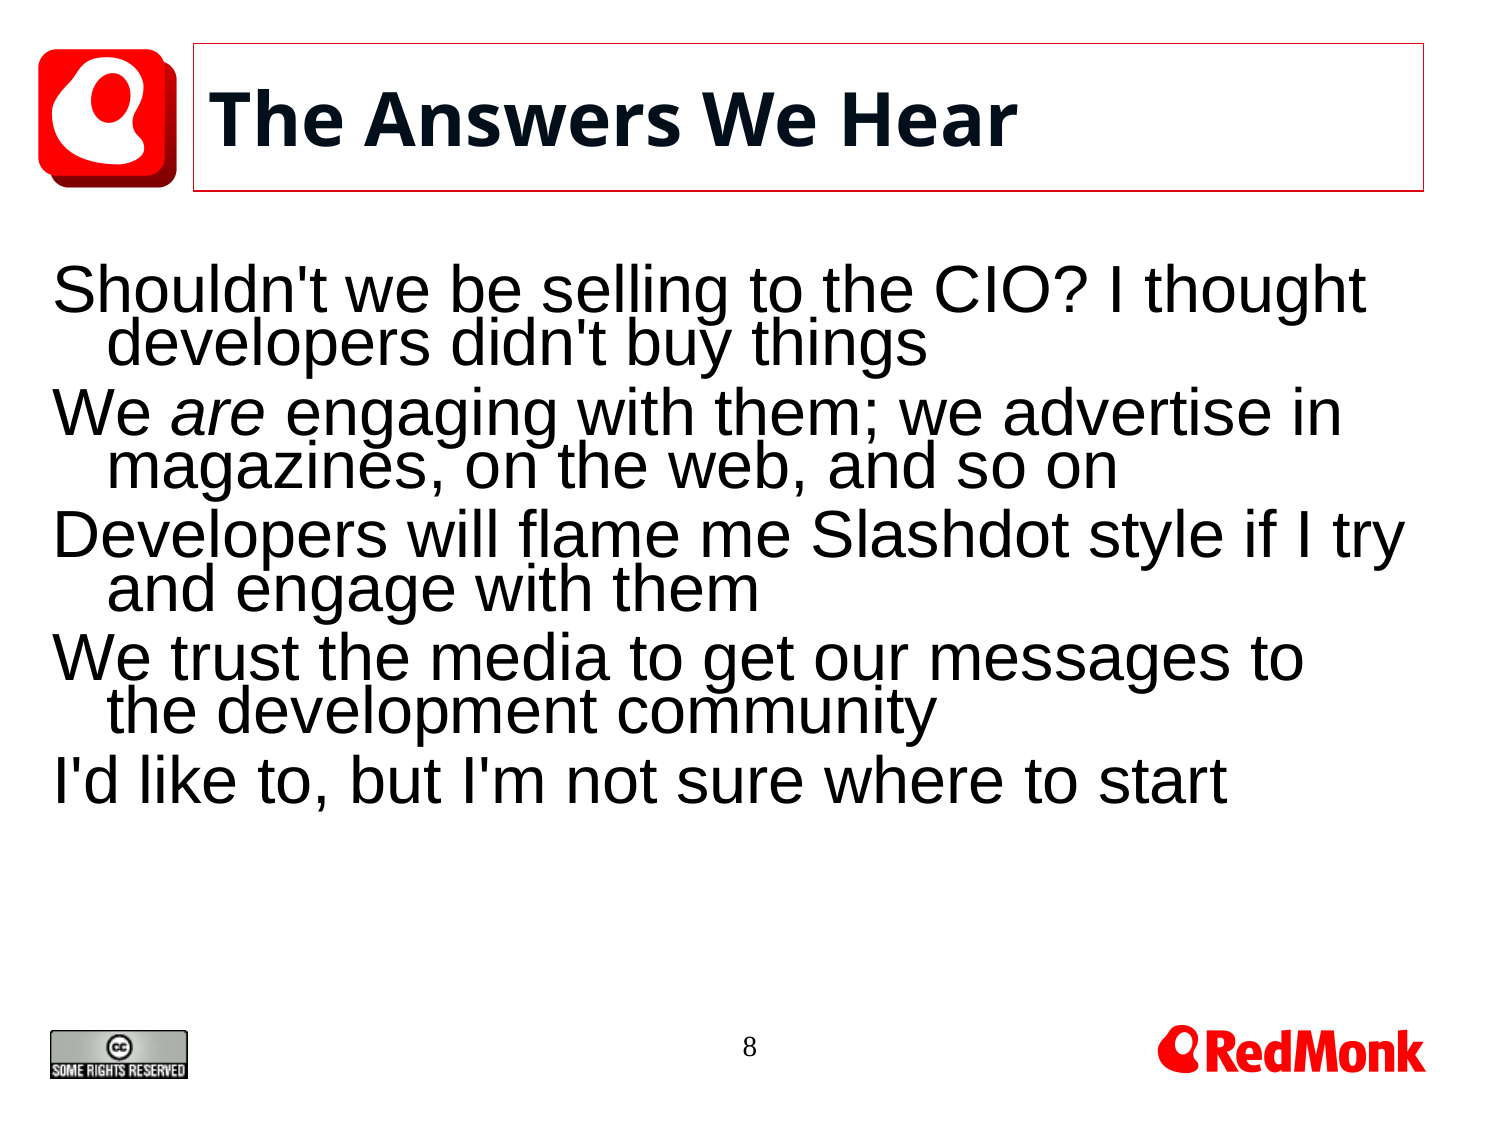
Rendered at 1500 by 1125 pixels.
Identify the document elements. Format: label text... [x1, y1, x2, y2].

title The Answers We Hear [193, 43, 1424, 191]
picture [33, 42, 183, 197]
list Shouldn't we be selling to the CIO? I thought developers didn't buy things We are engaging with them; we advertise in magazines, on the web, and so on Developers will flame me Slashdot style if I try and engage with them We trust the media to get our messages to the development community I'd like to, but I'm not sure where to start [37, 262, 1425, 1006]
picture [50, 1030, 188, 1079]
picture [1151, 1023, 1433, 1075]
